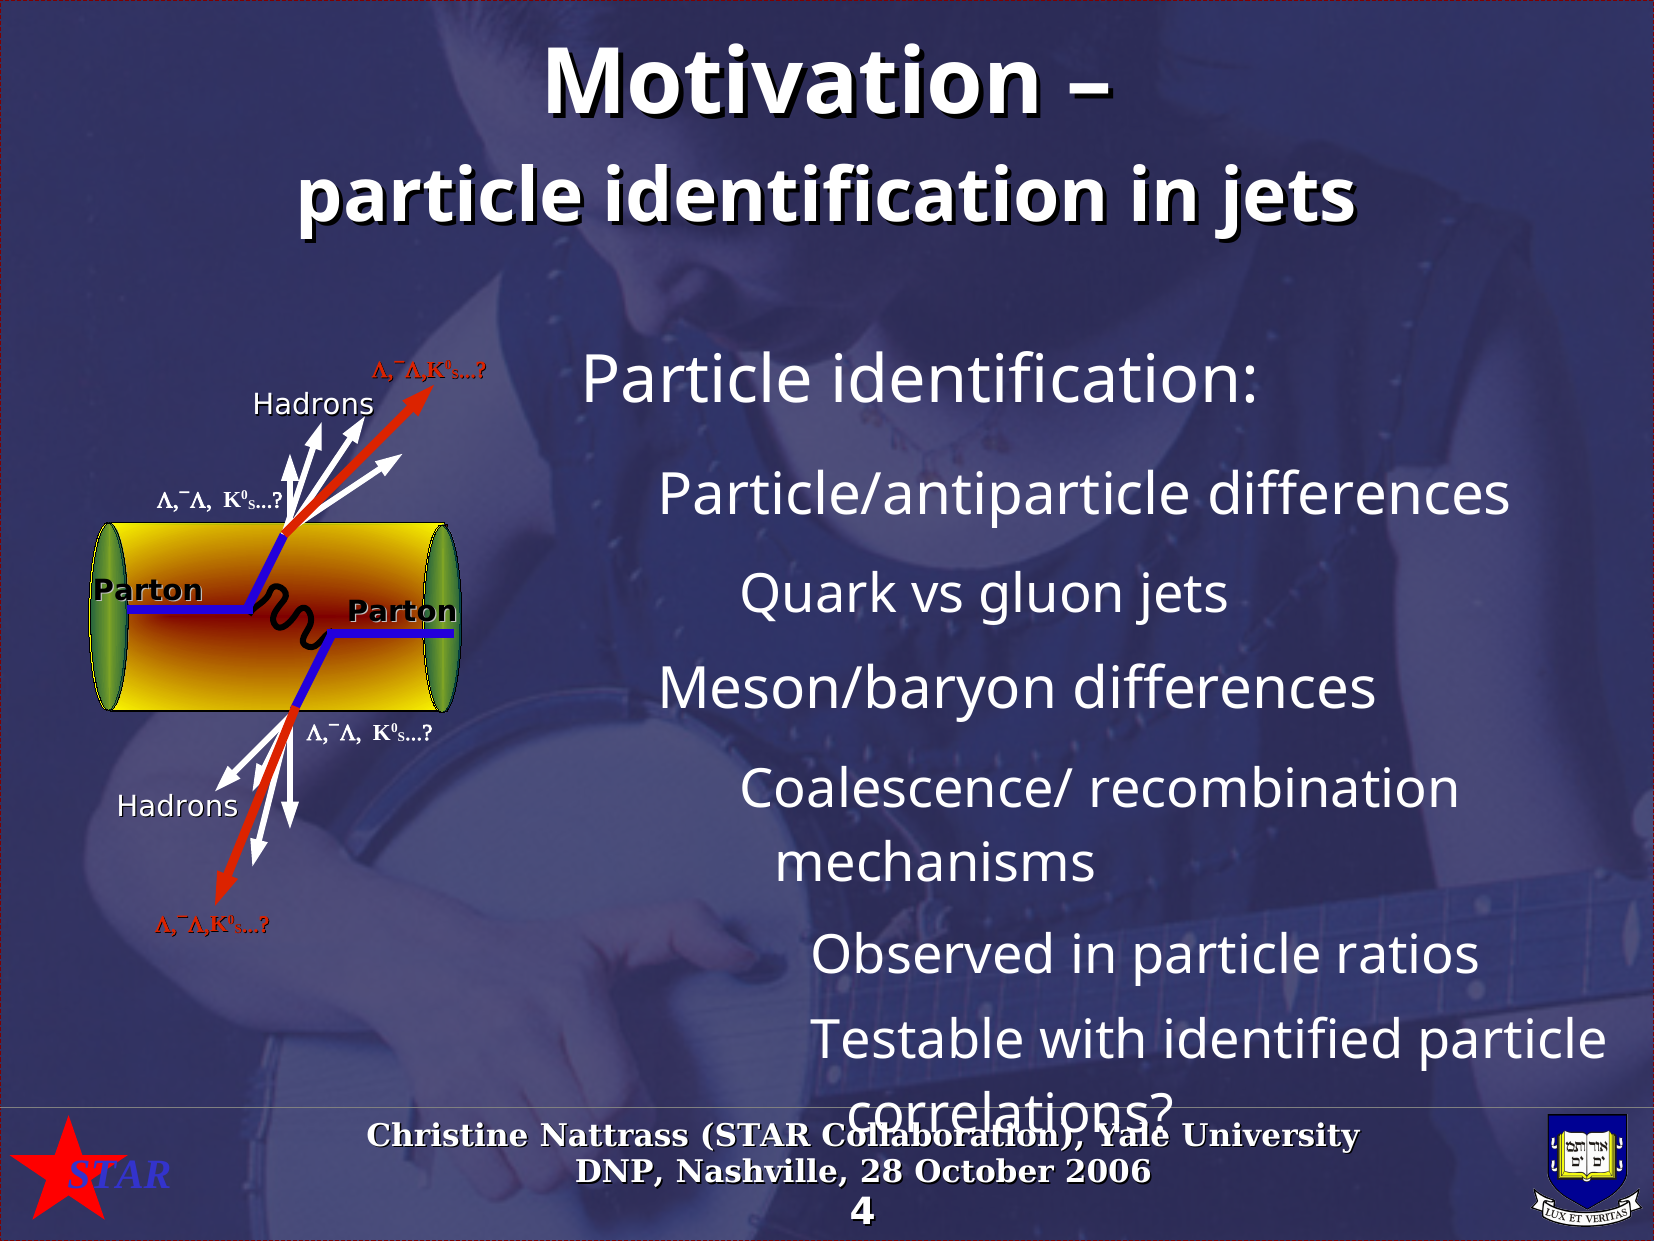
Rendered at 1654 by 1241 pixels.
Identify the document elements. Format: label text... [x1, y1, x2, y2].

text_box [299, 640, 462, 712]
text_box [88, 590, 319, 712]
text_box [256, 522, 461, 643]
text_box Parton [328, 584, 489, 640]
text_box L,L,K0S...? [356, 349, 545, 425]
text_box Hadrons [234, 377, 395, 433]
title Motivation – particle identification in jets [82, 13, 1571, 246]
text_box [92, 522, 268, 605]
picture [1613, 1114, 1643, 1227]
text_box Hadrons [98, 778, 259, 835]
text_box L,L, K0S...? [142, 479, 350, 555]
text_box L,L, K0S...? [291, 712, 500, 788]
list Particle identification: Particle/antiparticle differences Quark vs gluon jets Meson/baryon differences Coalescence/ recombination mechanisms Observed in particle ratios Testable with identified particle correlations? [562, 331, 1613, 1241]
text_box Parton [75, 562, 235, 618]
text_box L,L,K0S...? [139, 903, 478, 979]
